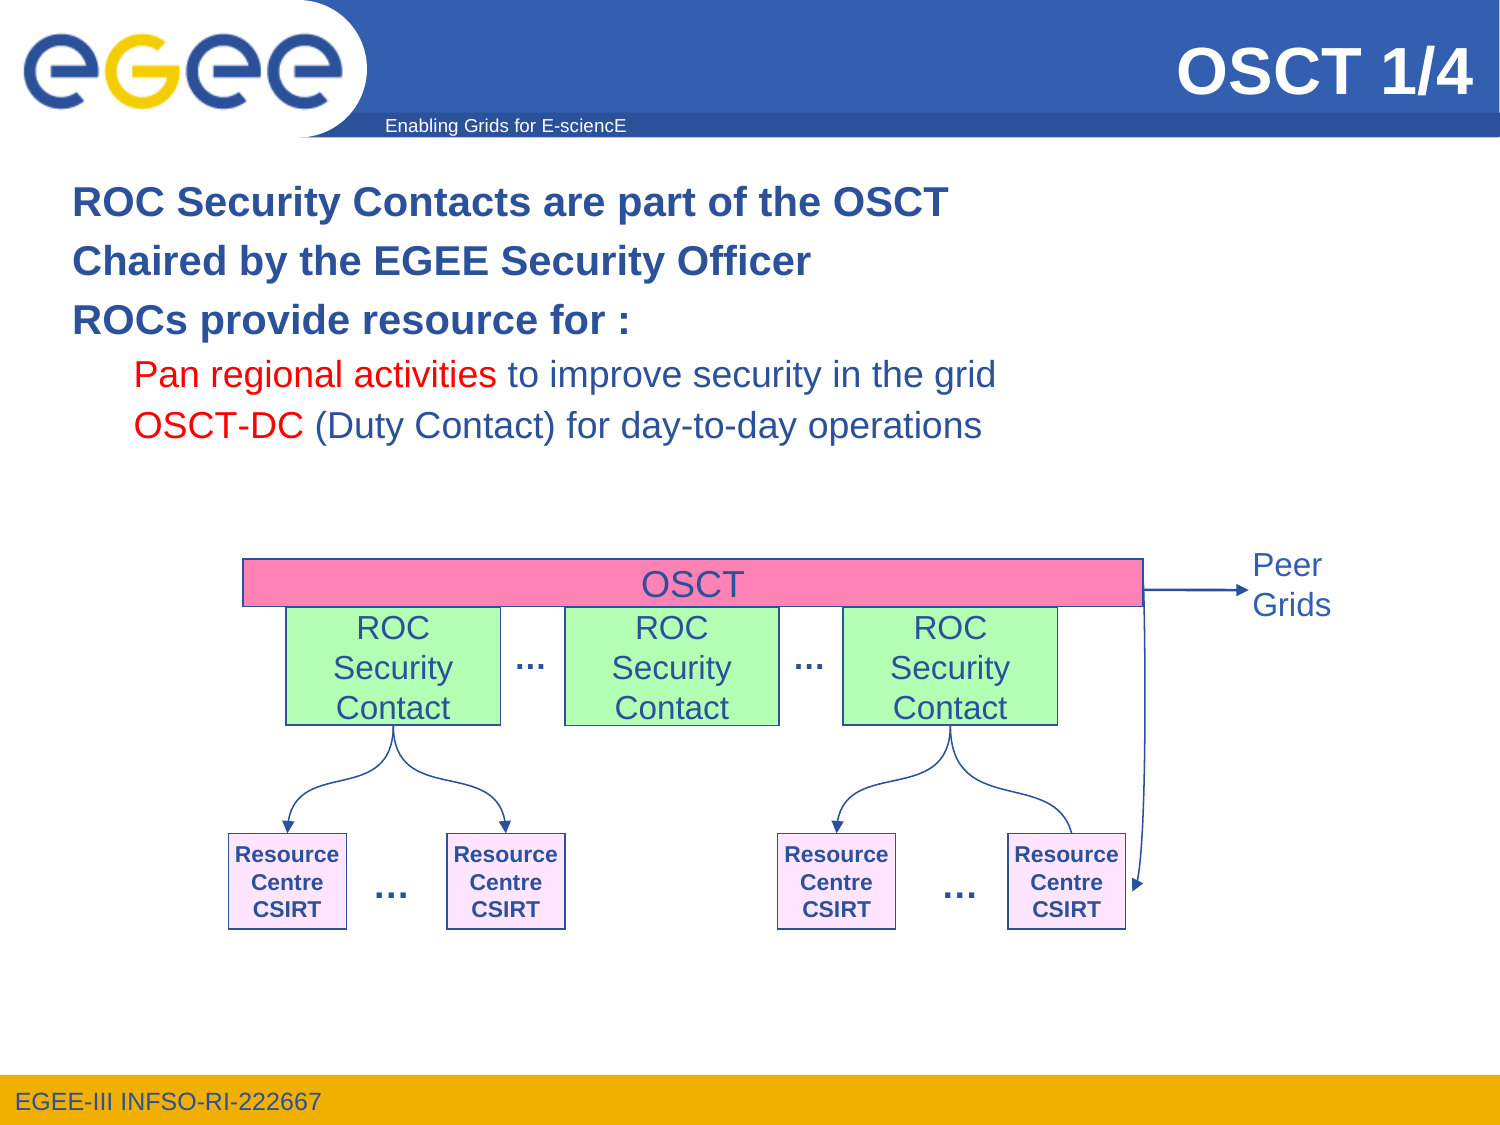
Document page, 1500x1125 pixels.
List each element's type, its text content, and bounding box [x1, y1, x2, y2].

picture [18, 30, 349, 112]
text_box ROC Security Contacts are part of the OSCT Chaired by the EGEE Security Officer ROCs provide resource for : Pan regional activities to improve security in the grid OSCT-DC (Duty Contact) for day-to-day operations [37, 154, 1463, 1059]
title OSCT 1/4 [369, 0, 1474, 145]
